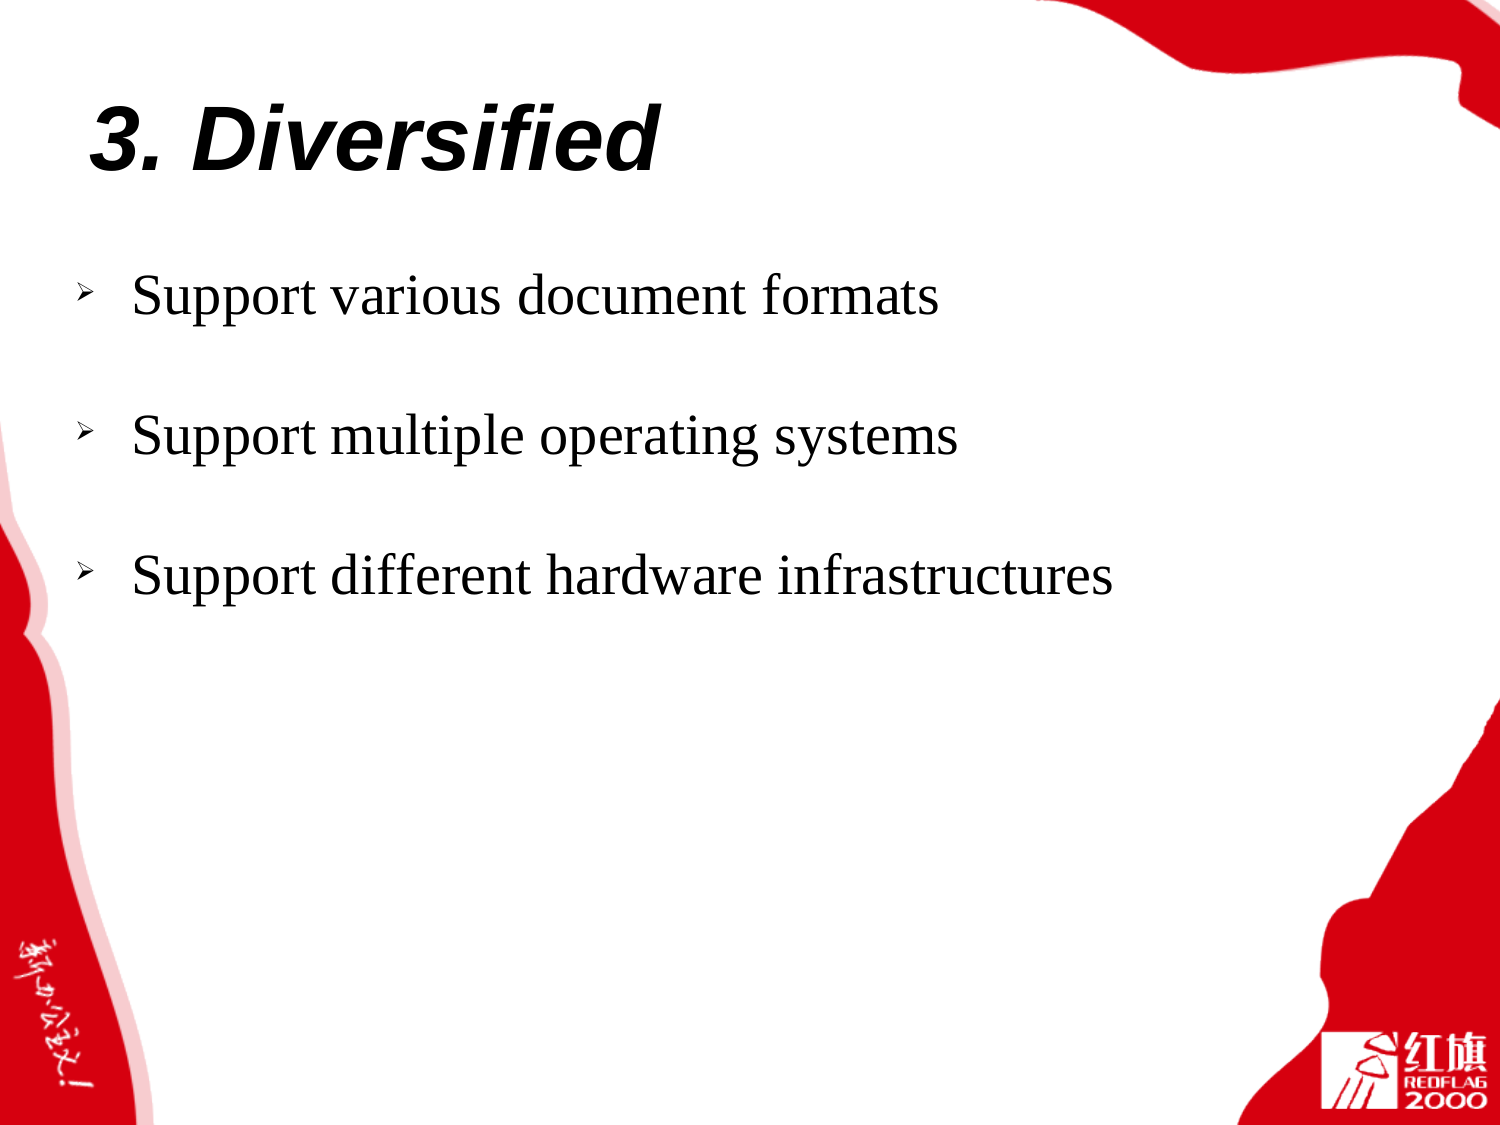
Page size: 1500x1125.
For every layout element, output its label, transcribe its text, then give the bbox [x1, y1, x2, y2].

picture [0, 0, 1500, 1125]
title 3. Diversified [75, 45, 1426, 233]
list Support various document formats Support multiple operating systems Support different hardware infrastructures [75, 262, 1426, 613]
